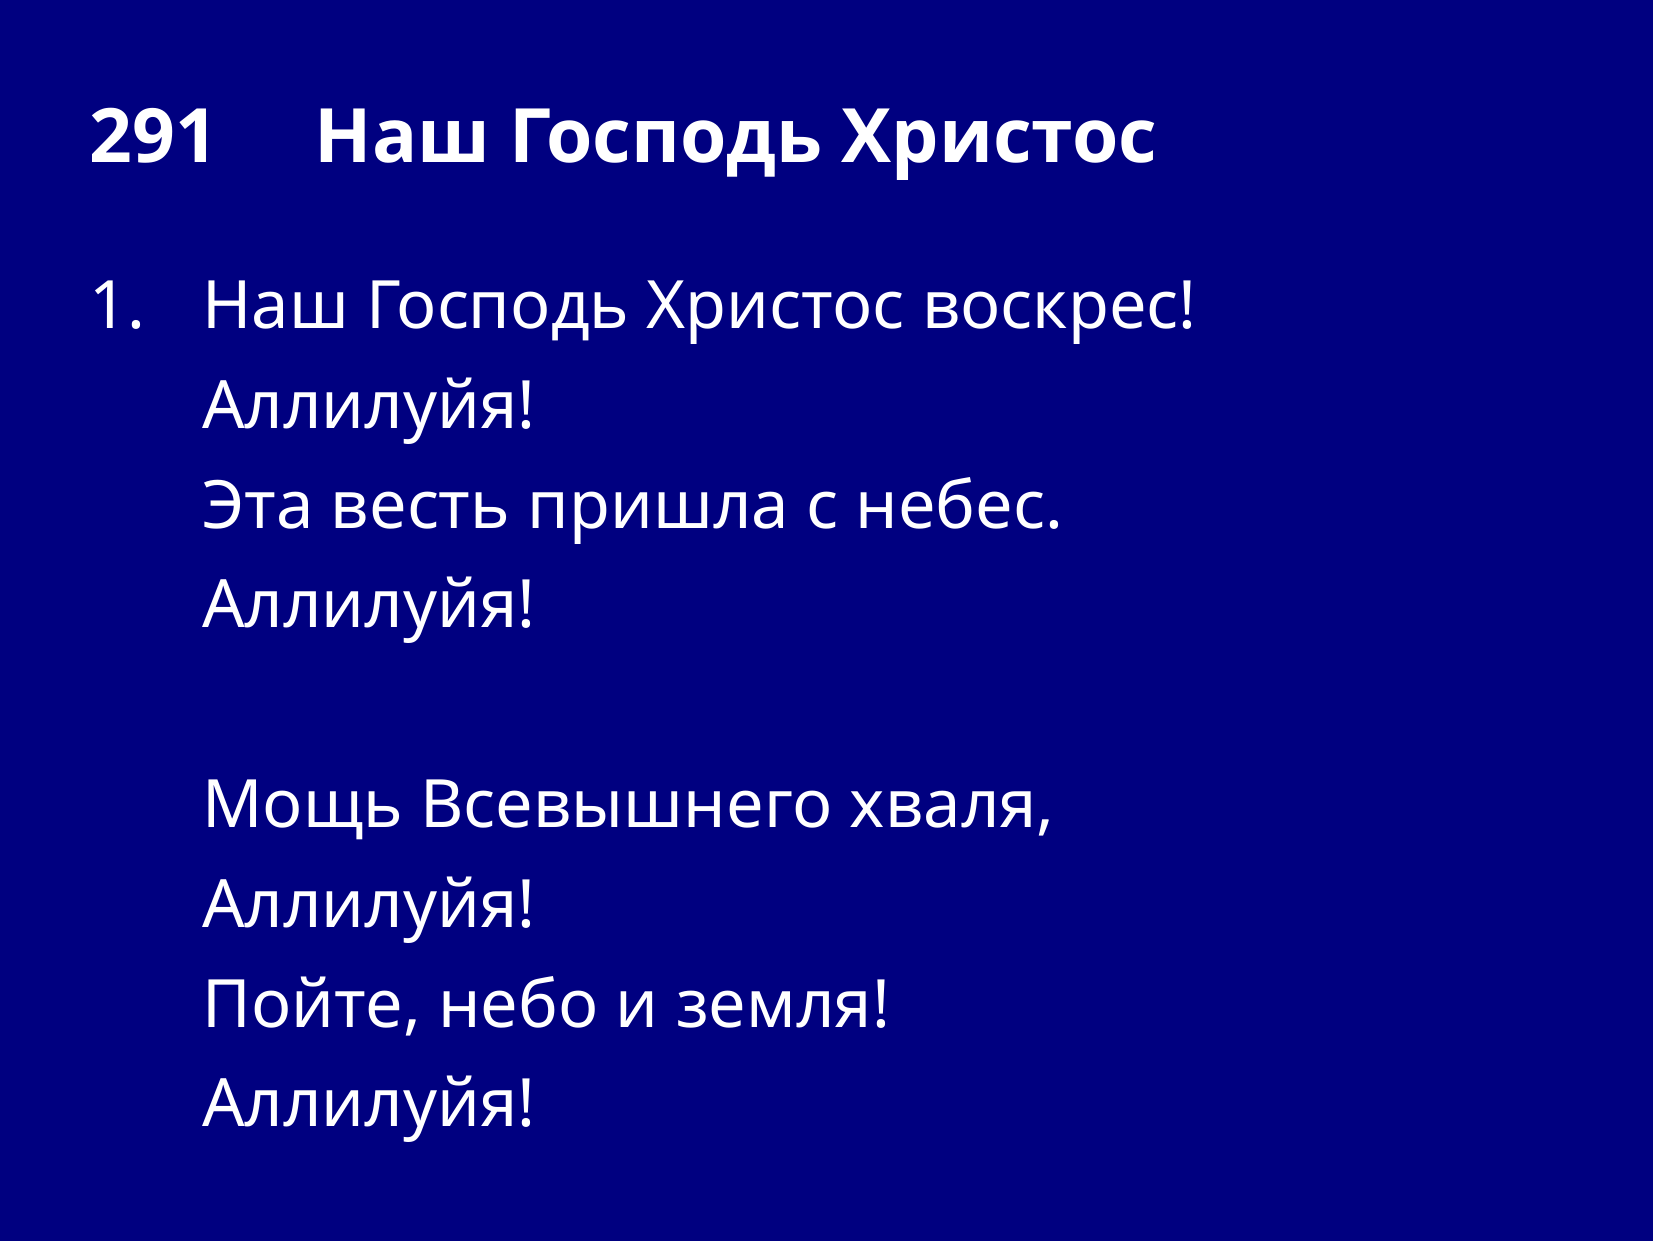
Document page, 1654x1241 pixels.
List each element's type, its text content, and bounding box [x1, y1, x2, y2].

text_box 1. Наш Господь Христос воскрес! Аллилуйя! Эта весть пришла с небес. Аллилуйя! Мощь Всевышнего хваля, Аллилуйя! Пойте, небо и земля! Аллилуйя! [75, 188, 1576, 1163]
text_box 291 Наш Господь Христос [75, 75, 1576, 188]
